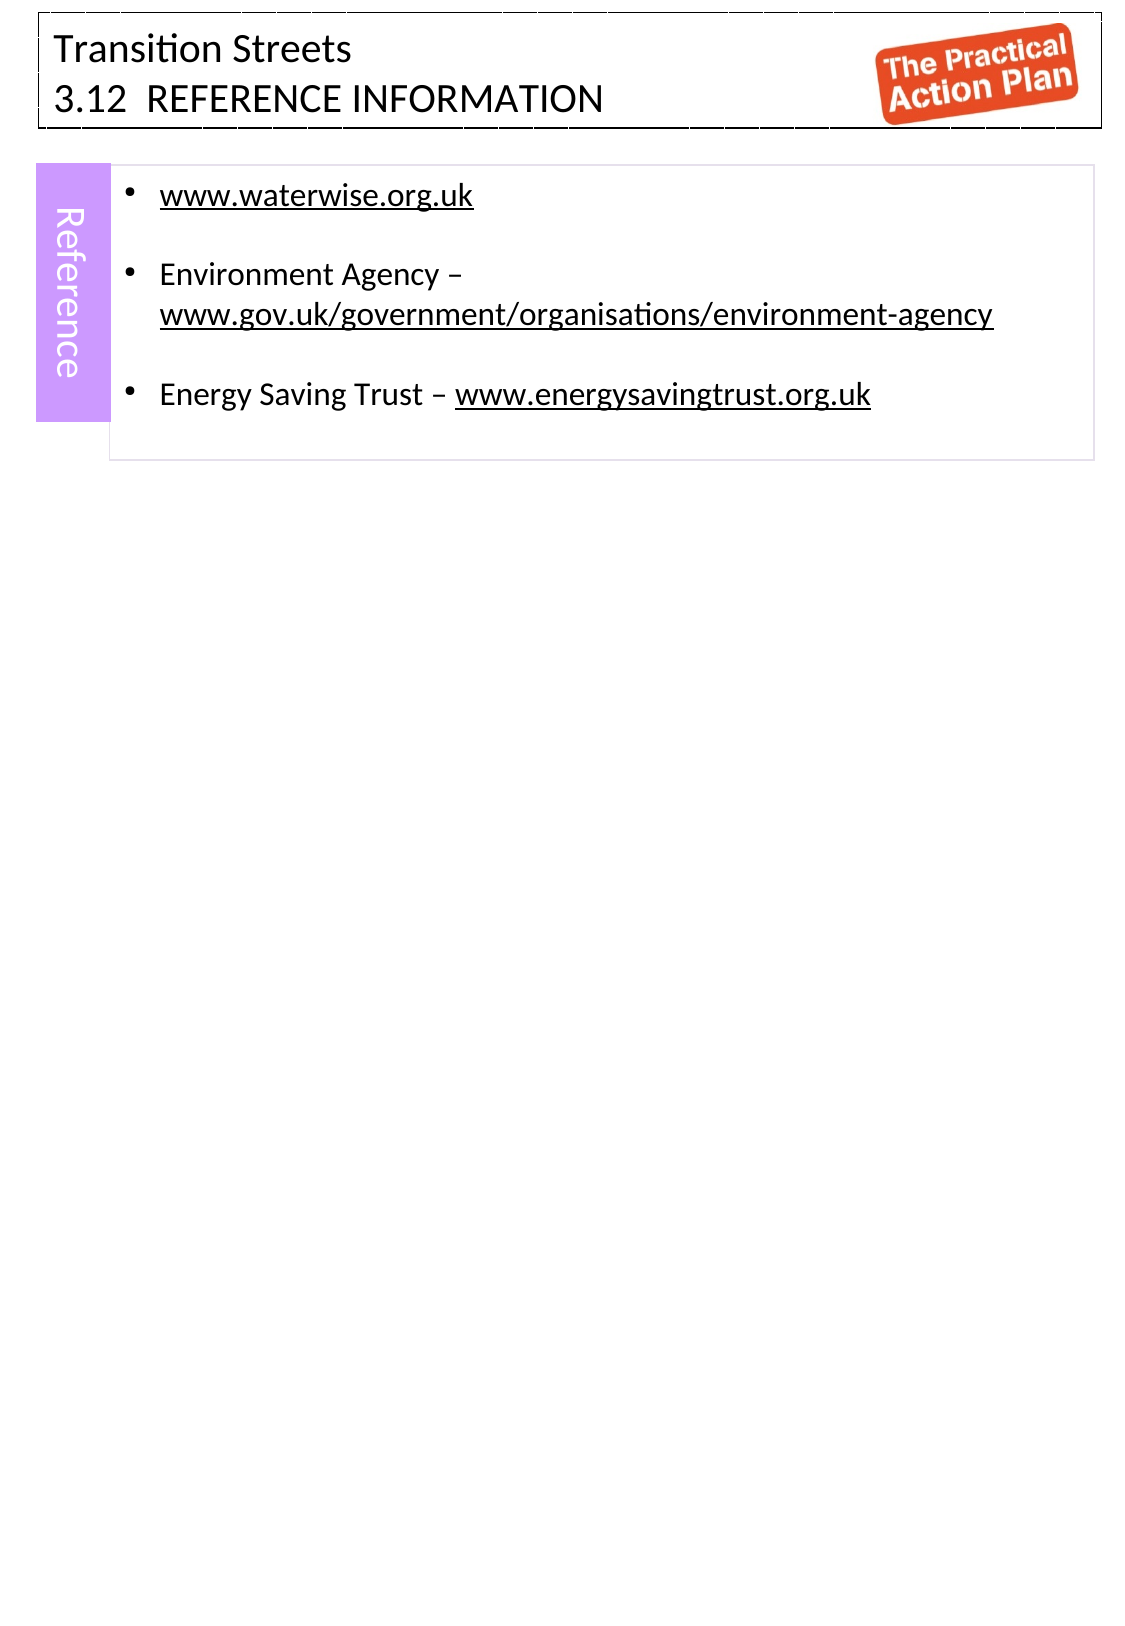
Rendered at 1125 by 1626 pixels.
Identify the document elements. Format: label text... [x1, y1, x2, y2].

text_box Reference [38, 165, 110, 421]
text_box www.waterwise.org.uk Environment Agency – www.gov.uk/government/organisations/environment-agency Energy Saving Trust – www.energysavingtrust.org.uk [109, 165, 1094, 460]
text_box Transition Streets 3.12 REFERENCE INFORMATION [38, 12, 1102, 129]
